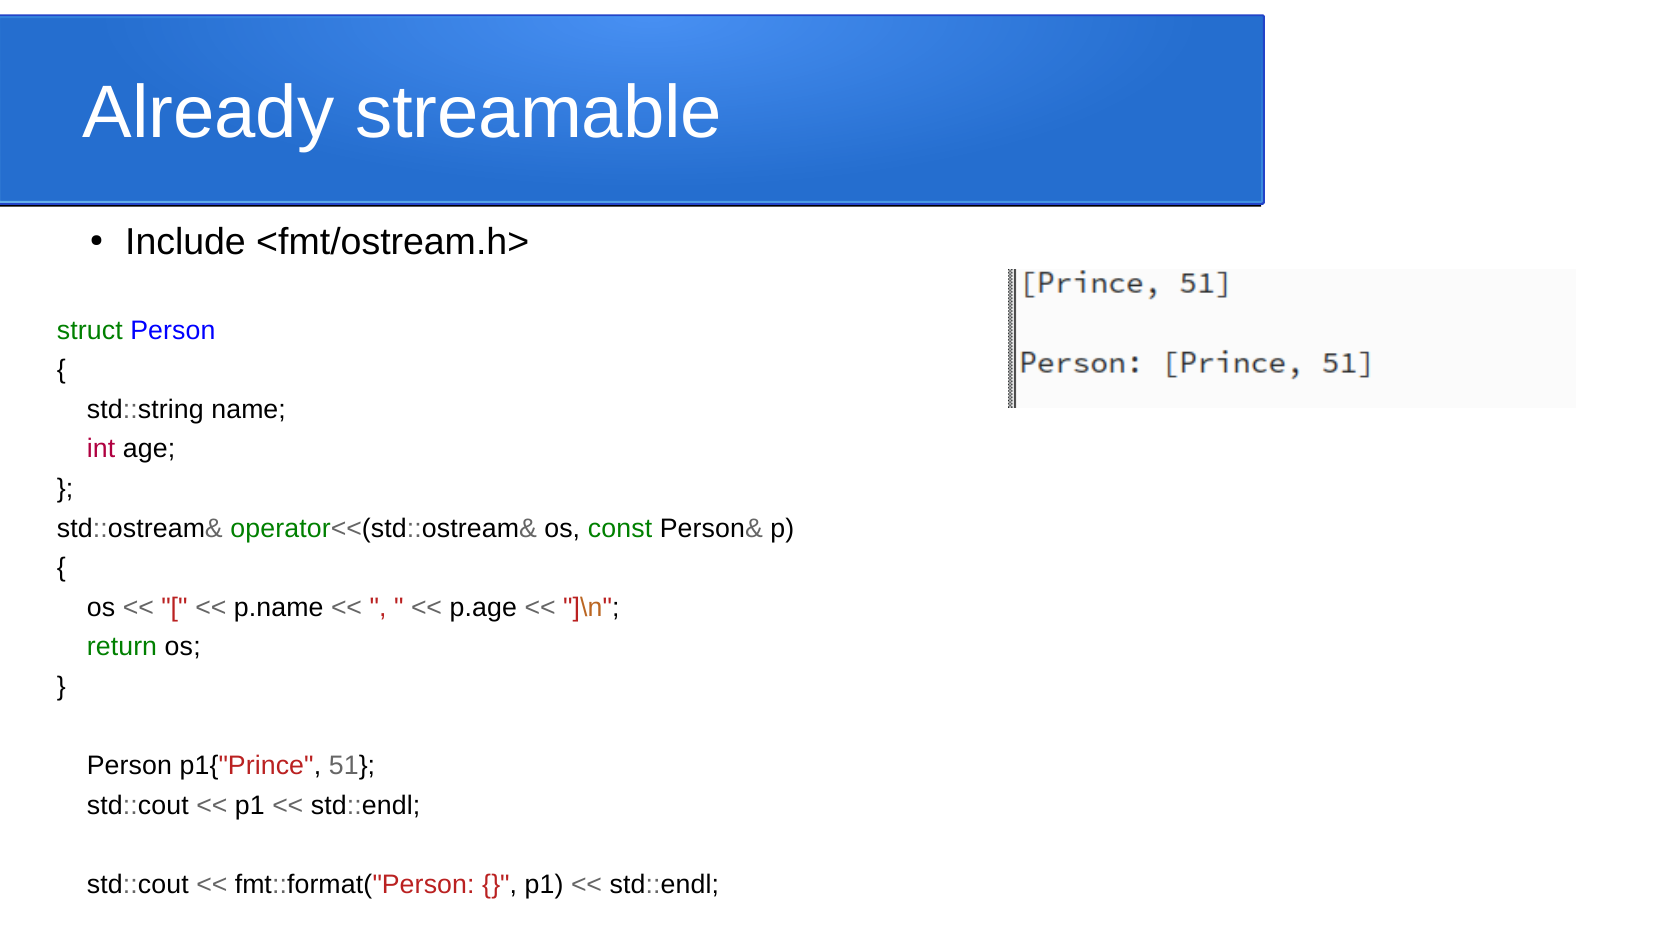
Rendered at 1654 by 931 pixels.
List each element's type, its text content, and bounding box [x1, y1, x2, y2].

list struct Person { std::string name; int age; }; std::ostream& operator<<(std::ostream& os, const Person& p) { os << "[" << p.name << ", " << p.age << "]\n"; return os; } Person p1{"Prince", 51}; std::cout << p1 << std::endl; std::cout << fmt::format("Person: {}", p1) << std::endl; [56, 315, 1636, 901]
picture [1008, 269, 1576, 408]
title Already streamable [82, 29, 1235, 196]
text_box Include <fmt/ostream.h> [75, 213, 1546, 331]
